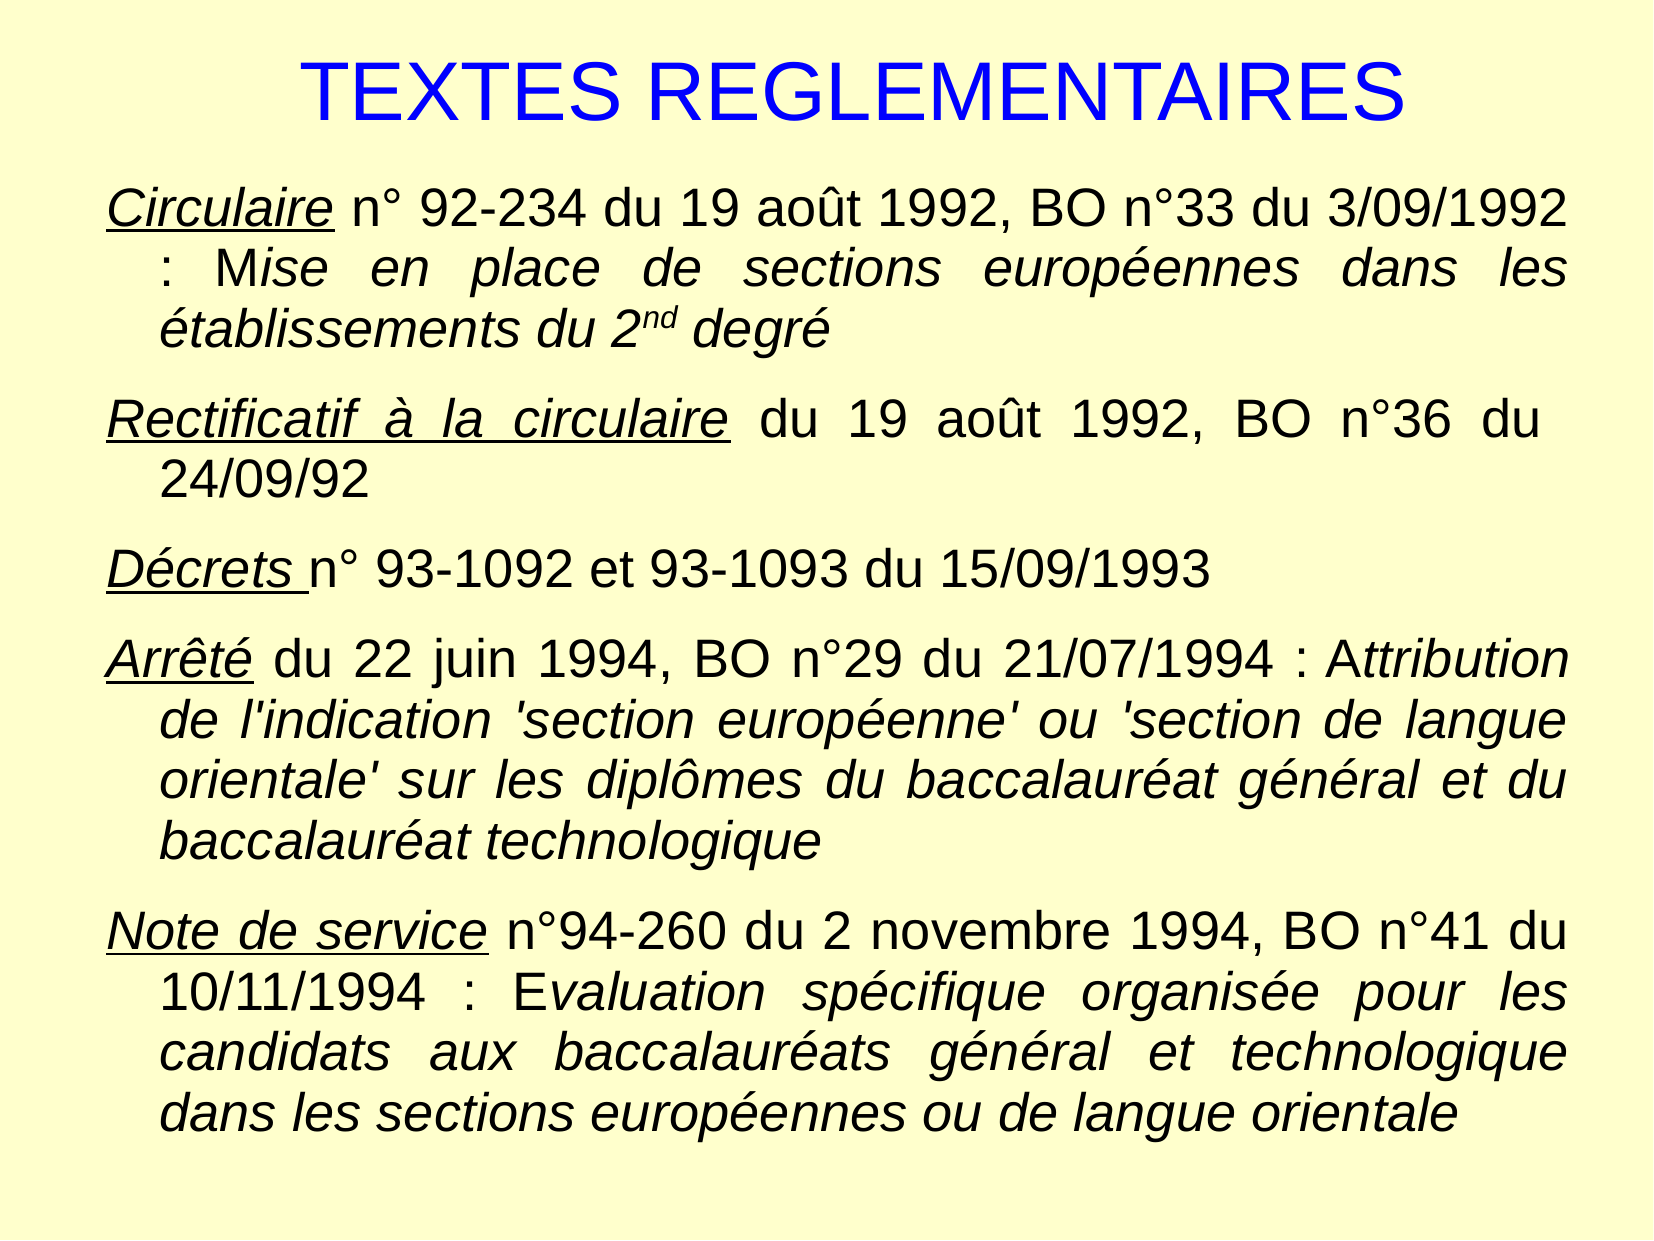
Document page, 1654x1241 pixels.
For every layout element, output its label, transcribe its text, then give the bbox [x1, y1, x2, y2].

list Circulaire n° 92-234 du 19 août 1992, BO n°33 du 3/09/1992 : Mise en place de sections européennes dans les établissements du 2nd degré Rectificatif à la circulaire du 19 août 1992, BO n°36 du 24/09/92 Décrets n° 93-1092 et 93-1093 du 15/09/1993 Arrêté du 22 juin 1994, BO n°29 du 21/07/1994 : Attribution de l'indication 'section européenne' ou 'section de langue orientale' sur les diplômes du baccalauréat général et du baccalauréat technologique Note de service n°94-260 du 2 novembre 1994, BO n°41 du 10/11/1994 : Evaluation spécifique organisée pour les candidats aux baccalauréats général et technologique dans les sections européennes ou de langue orientale [88, 177, 1571, 1144]
title TEXTES REGLEMENTAIRES [82, 3, 1625, 384]
